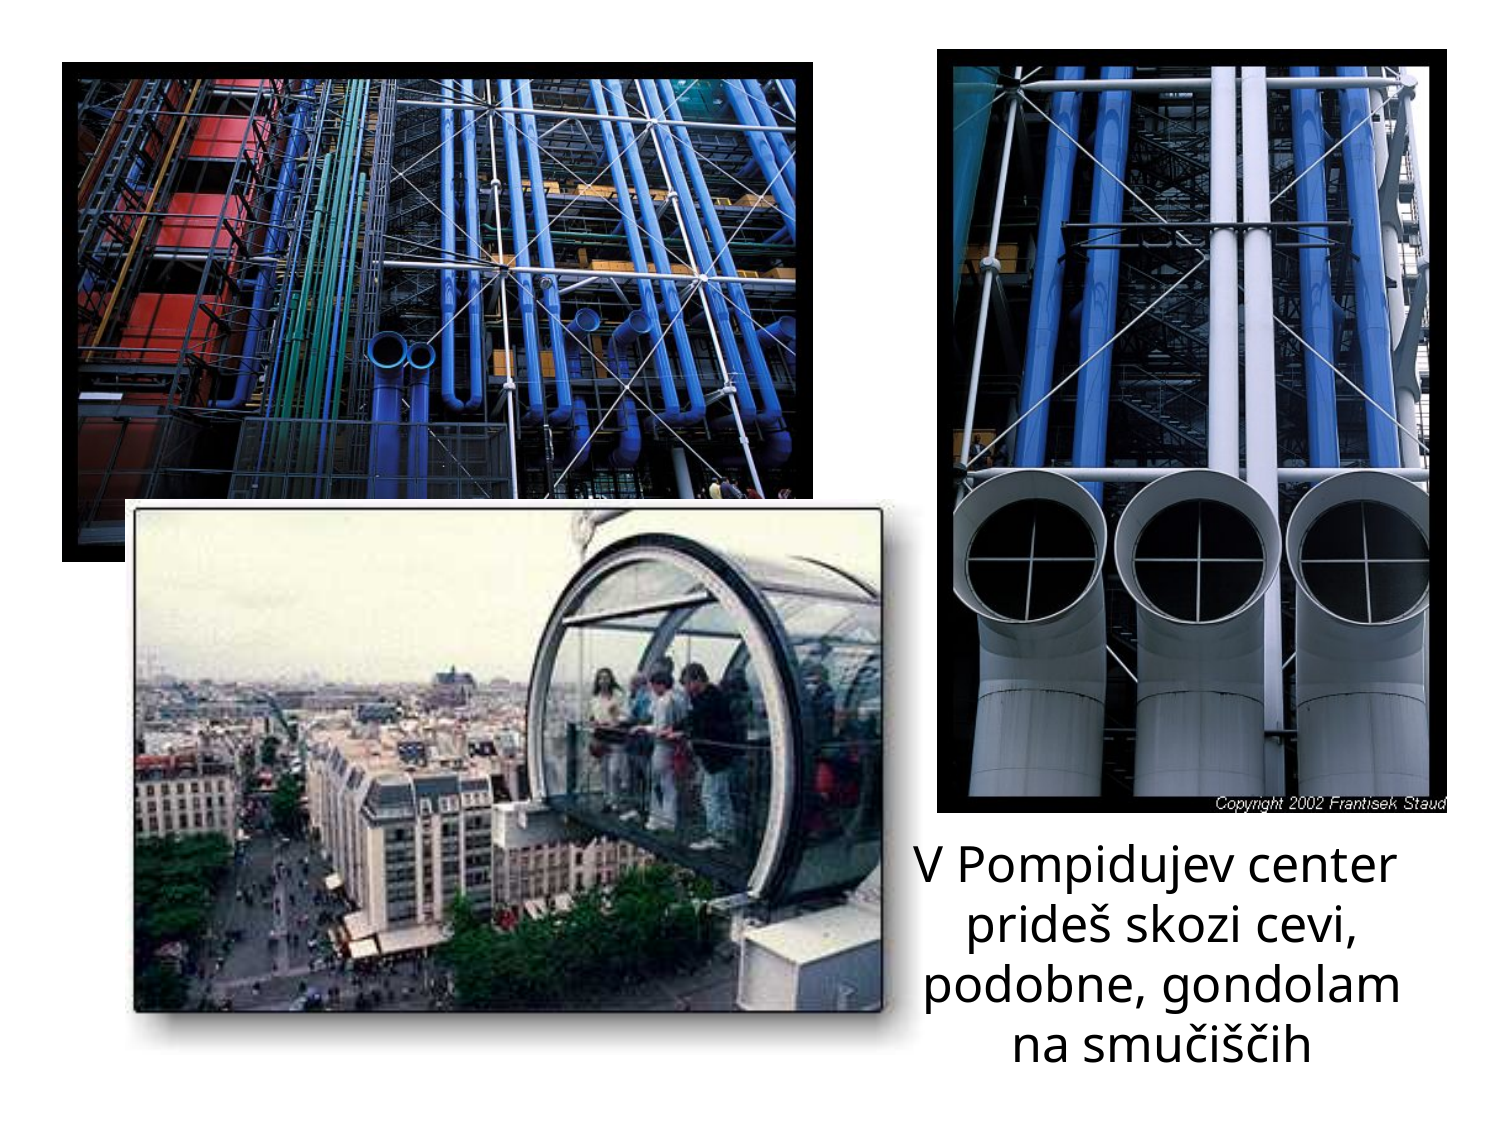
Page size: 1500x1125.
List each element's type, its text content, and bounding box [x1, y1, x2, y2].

picture [62, 62, 925, 1055]
picture [937, 49, 1447, 813]
text_box V Pompidujev center prideš skozi cevi, podobne, gondolam na smučiščih [887, 824, 1438, 1080]
